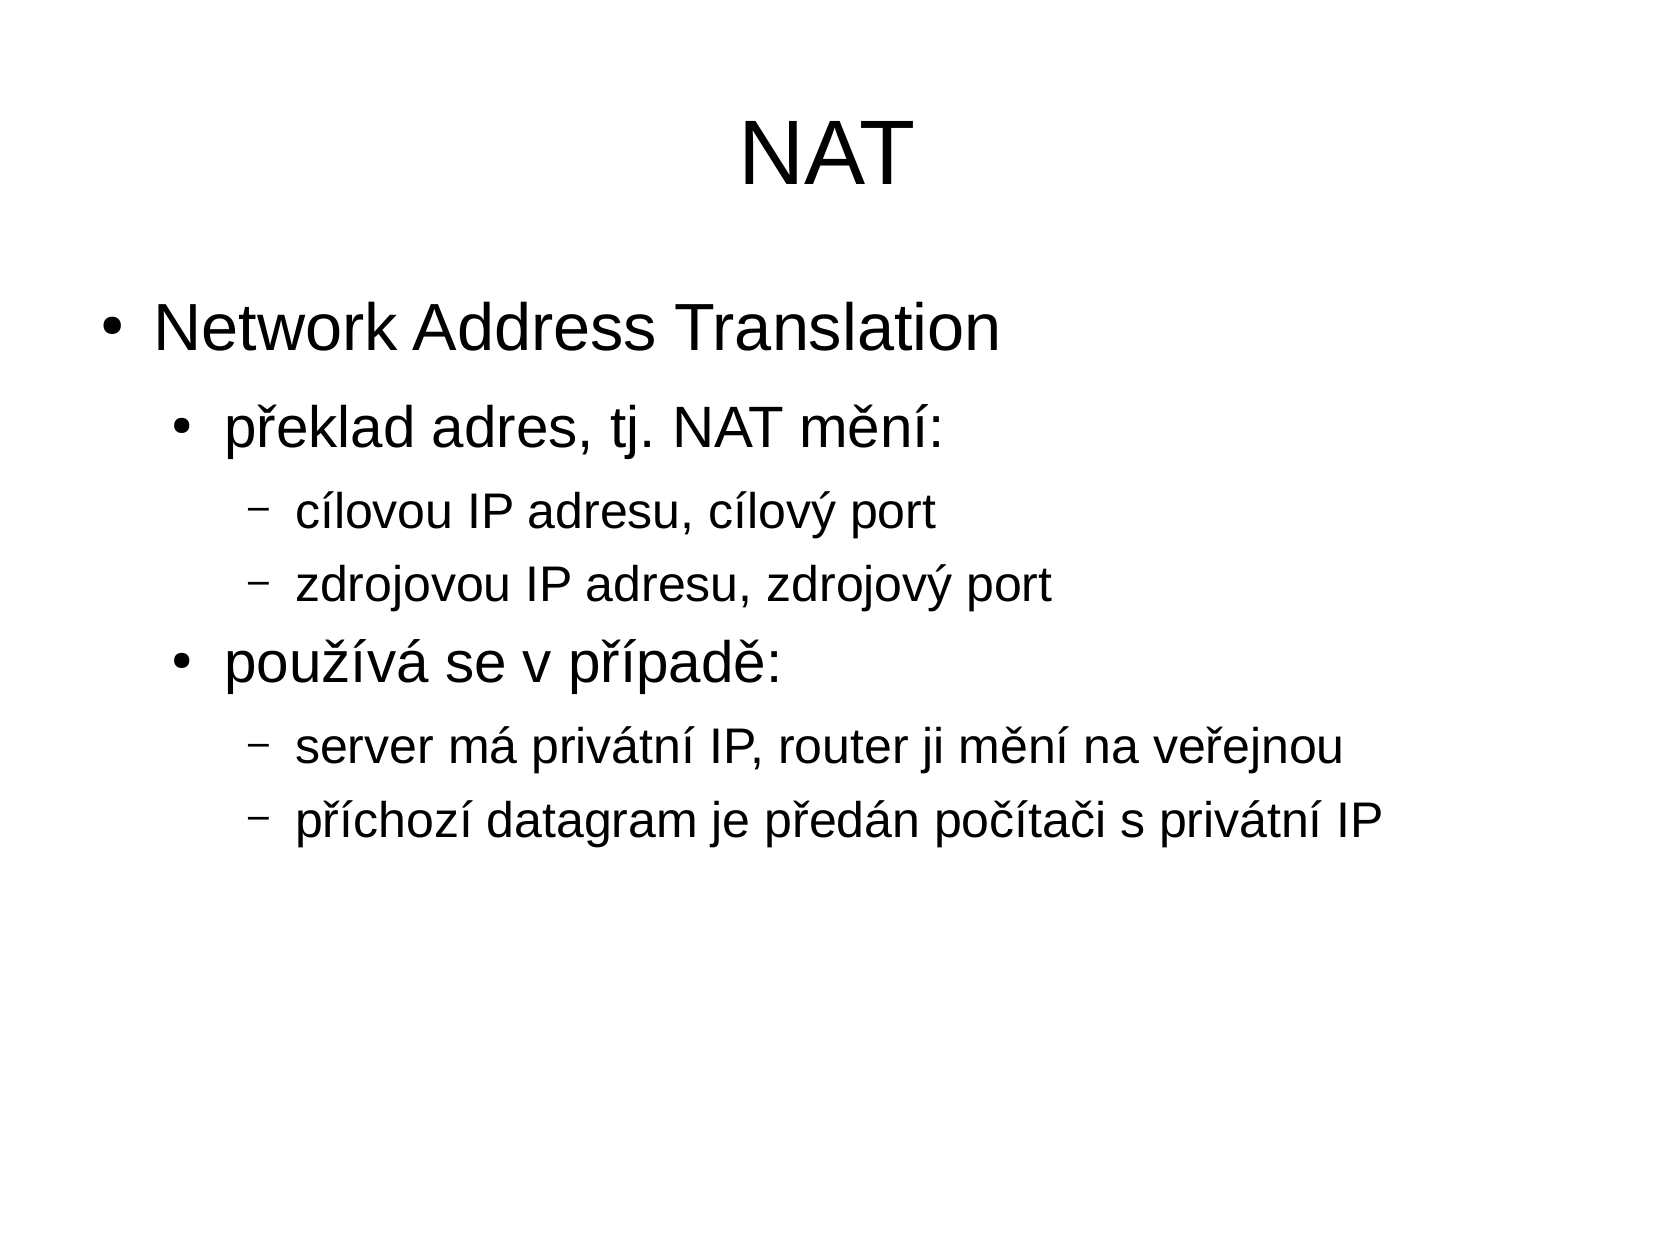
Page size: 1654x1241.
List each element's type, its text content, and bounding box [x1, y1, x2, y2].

title NAT [82, 49, 1571, 257]
list Network Address Translation překlad adres, tj. NAT mění: cílovou IP adresu, cílový port zdrojovou IP adresu, zdrojový port používá se v případě: server má privátní IP, router ji mění na veřejnou příchozí datagram je předán počítači s privátní IP [82, 290, 1571, 1109]
